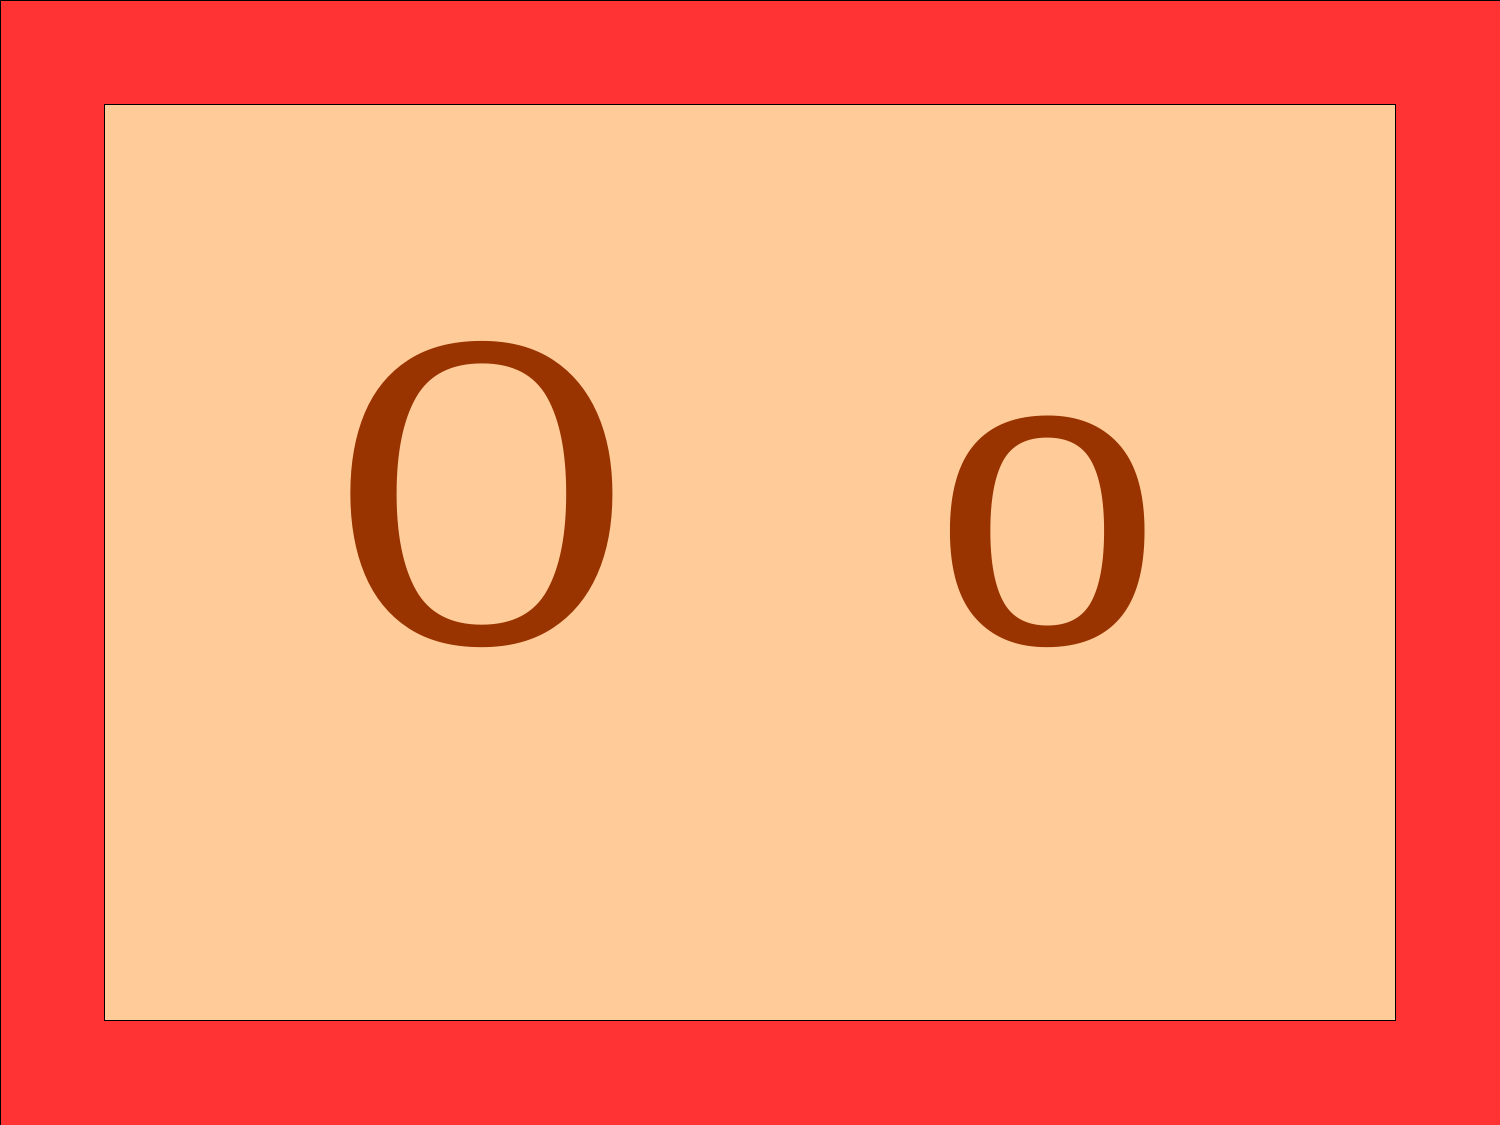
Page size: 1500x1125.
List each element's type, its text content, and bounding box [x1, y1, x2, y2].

text_box [0, 0, 1500, 1125]
text_box Ο ο [312, 190, 1348, 774]
